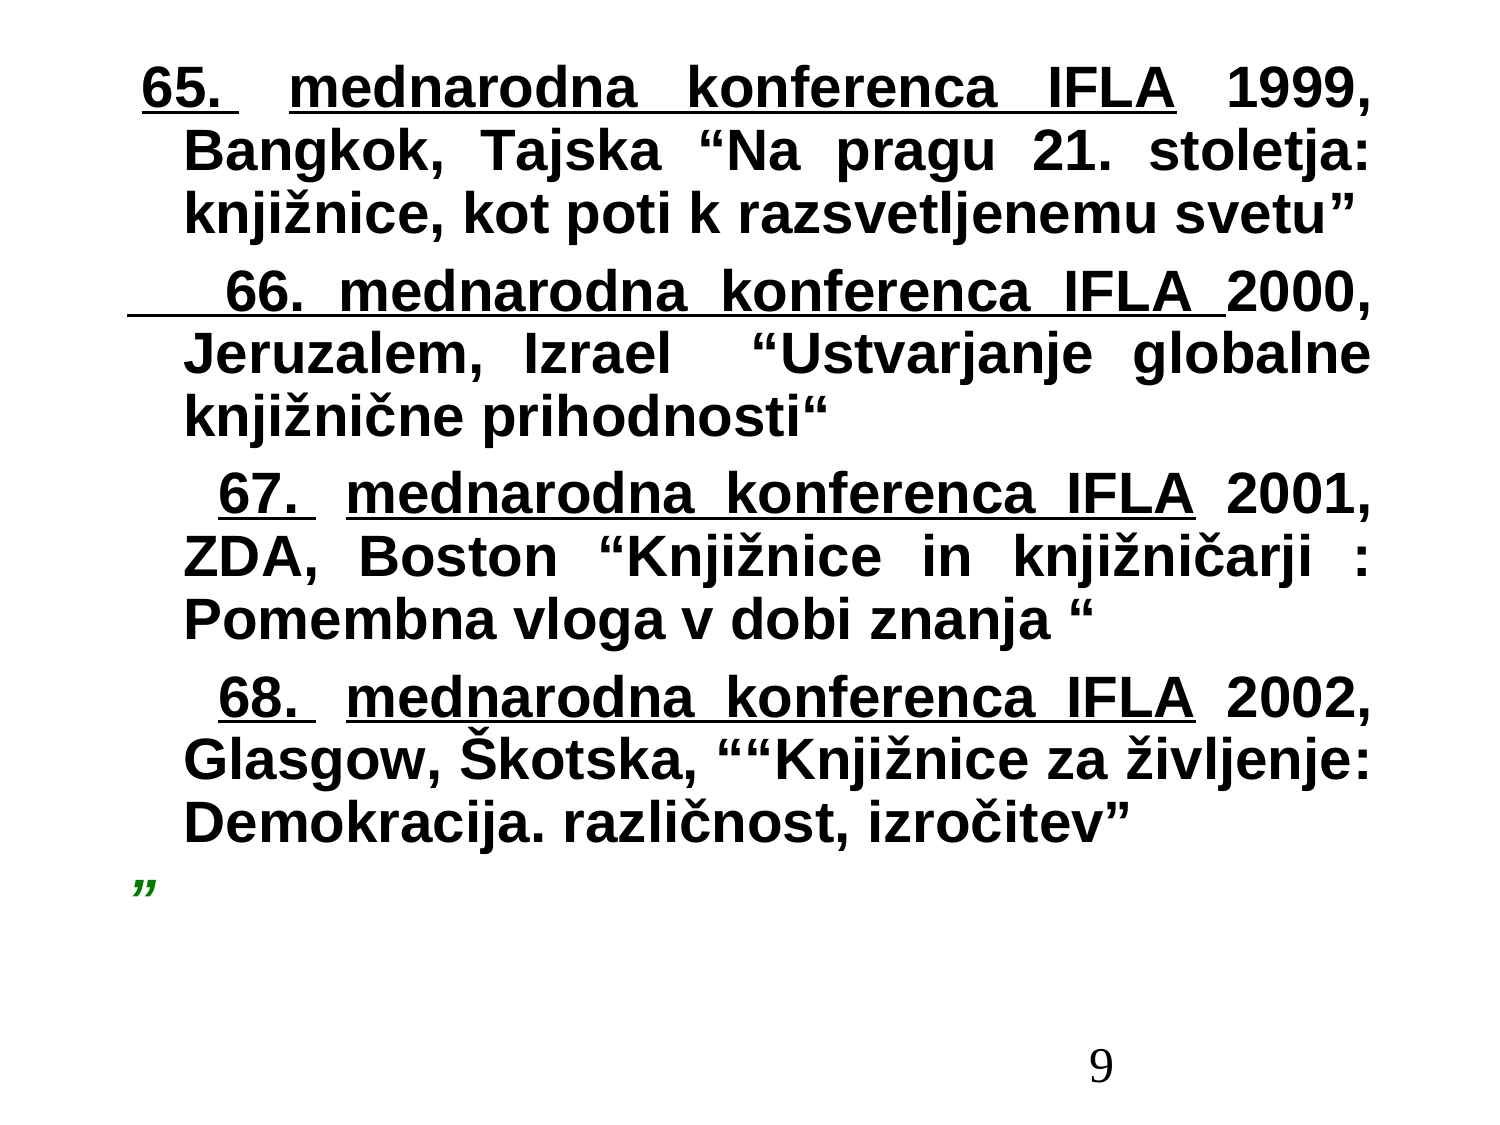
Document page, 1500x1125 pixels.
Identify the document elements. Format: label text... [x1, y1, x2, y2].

list 65. mednarodna konferenca IFLA 1999, Bangkok, Tajska “Na pragu 21. stoletja: knjižnice, kot poti k razsvetljenemu svetu” 66. mednarodna konferenca IFLA 2000, Jeruzalem, Izrael “Ustvarjanje globalne knjižnične prihodnosti“ 67. mednarodna konferenca IFLA 2001, ZDA, Boston “Knjižnice in knjižničarji : Pomembna vloga v dobi znanja “ 68. mednarodna konferenca IFLA 2002, Glasgow, Škotska, ““Knjižnice za življenje: Demokracija. različnost, izročitev” ” [112, 50, 1388, 1097]
